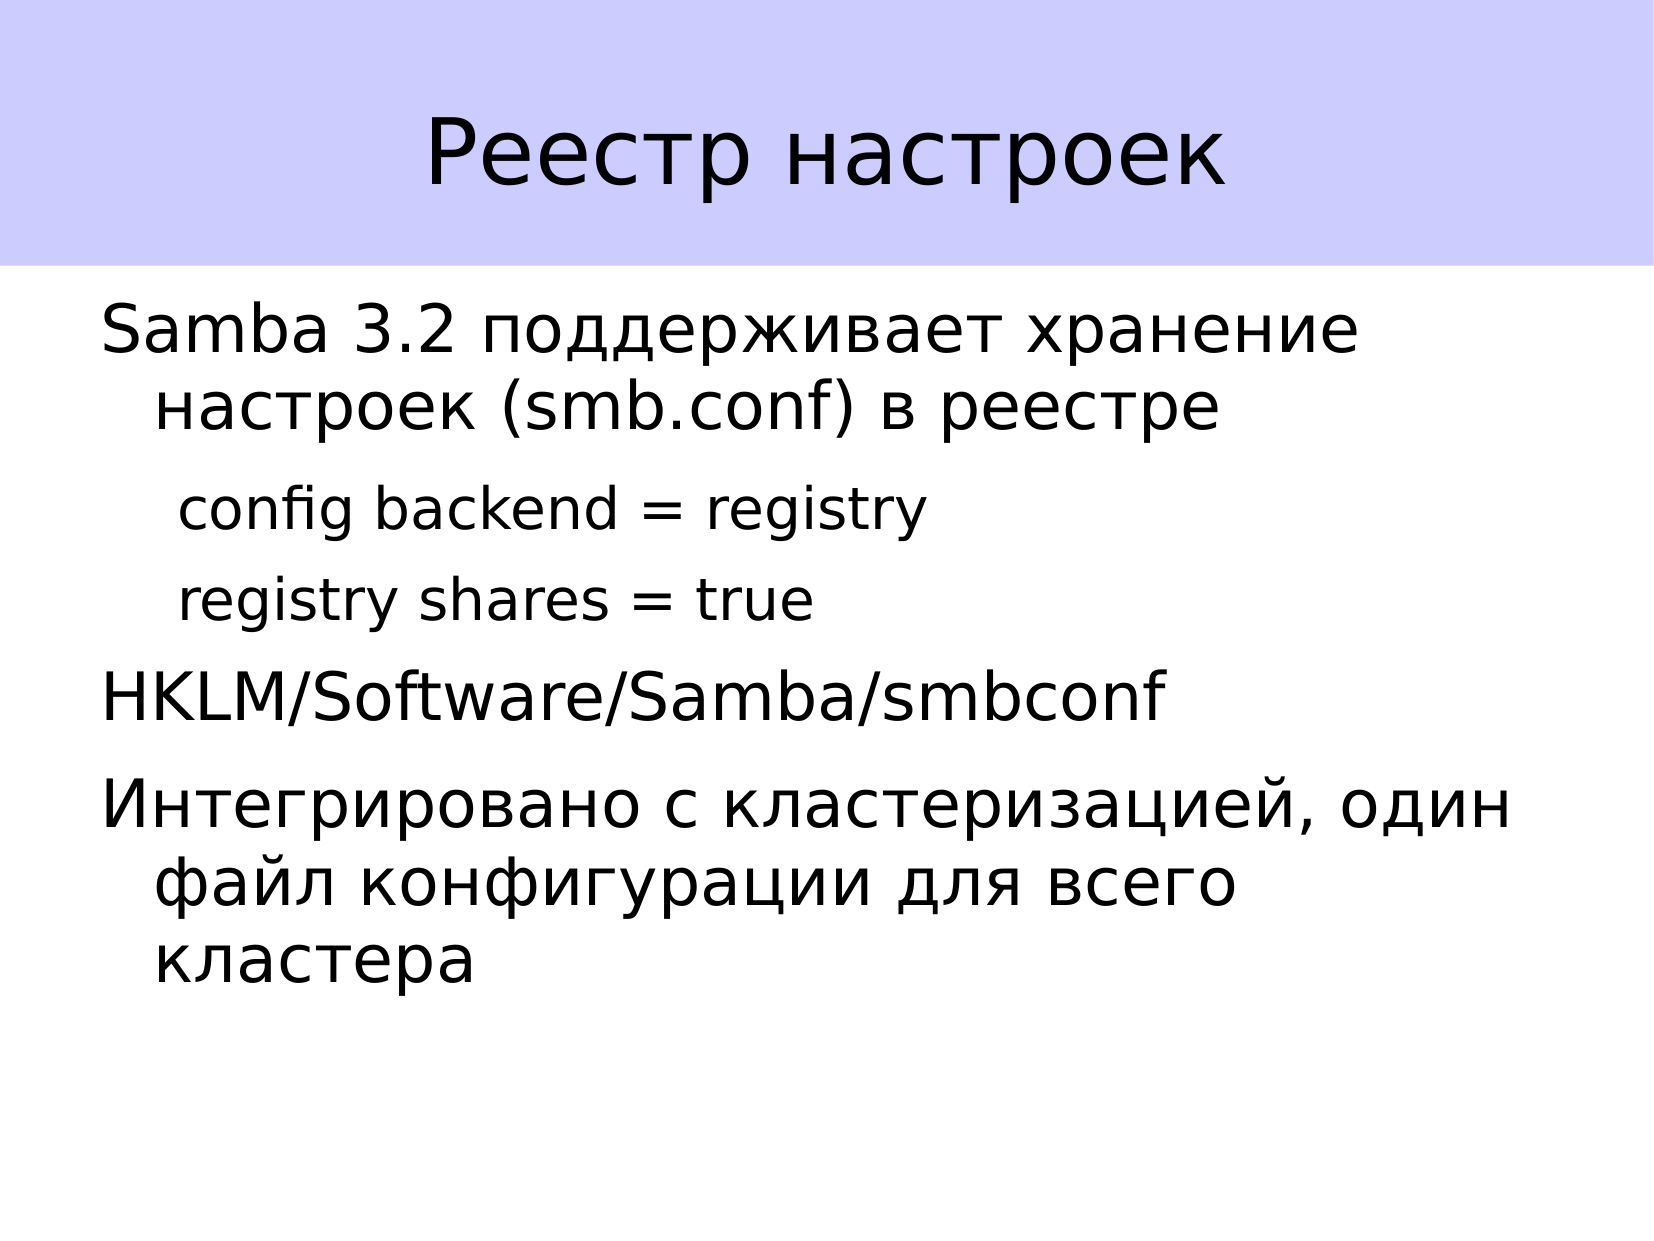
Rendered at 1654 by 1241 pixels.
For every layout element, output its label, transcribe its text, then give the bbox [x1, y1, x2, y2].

title Реестр настроек [82, 56, 1571, 250]
list Samba 3.2 поддерживает хранение настроек (smb.conf) в реестре config backend = registry registry shares = true HKLM/Software/Samba/smbconf Интегрировано с кластеризацией, один файл конфигурации для всего кластера [82, 290, 1571, 1094]
